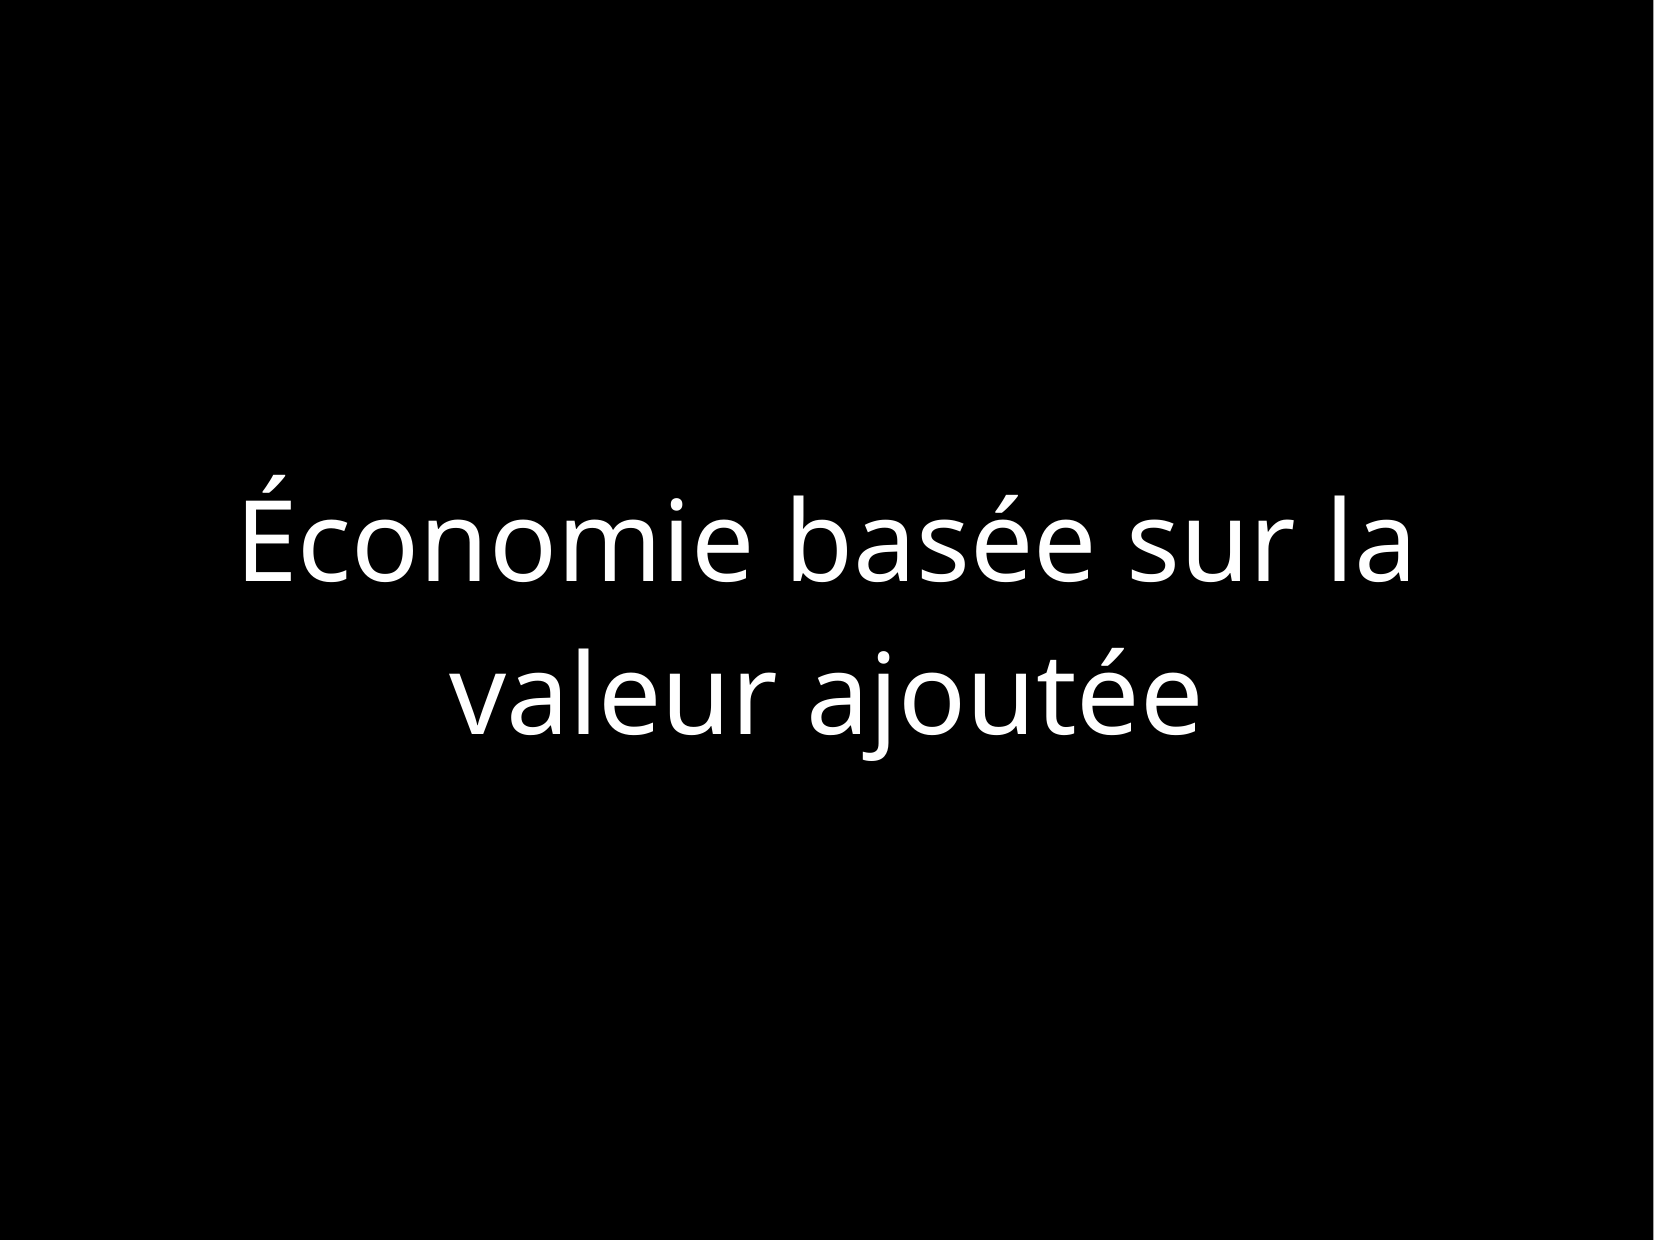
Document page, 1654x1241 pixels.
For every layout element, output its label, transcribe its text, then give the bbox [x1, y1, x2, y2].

title Économie basée sur la valeur ajoutée [82, 56, 1571, 1172]
